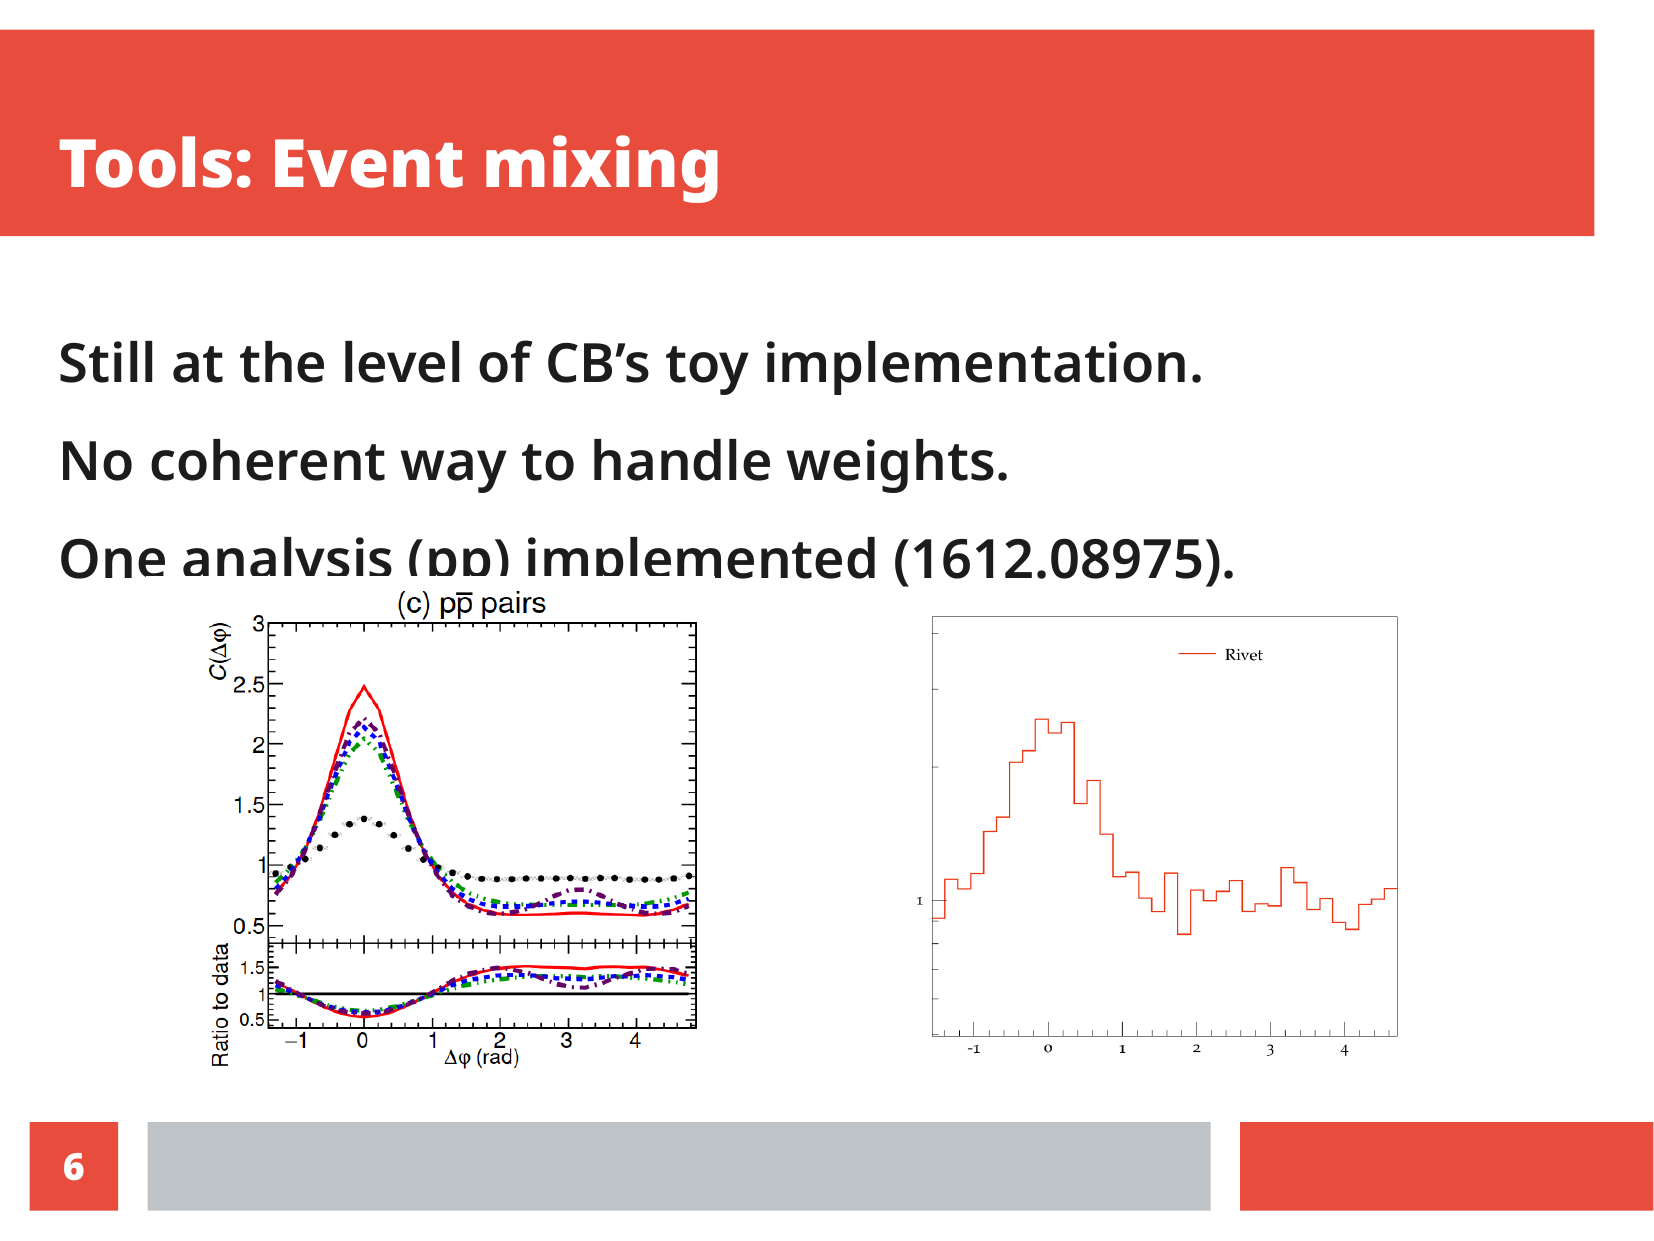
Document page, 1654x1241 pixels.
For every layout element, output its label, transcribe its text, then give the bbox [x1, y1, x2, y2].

picture [883, 599, 1410, 1071]
picture [146, 576, 715, 1093]
list Still at the level of CB’s toy implementation. No coherent way to handle weights. One analysis (pp) implemented (1612.08975). [59, 324, 1565, 1093]
title Tools: Event mixing [59, 59, 1595, 207]
